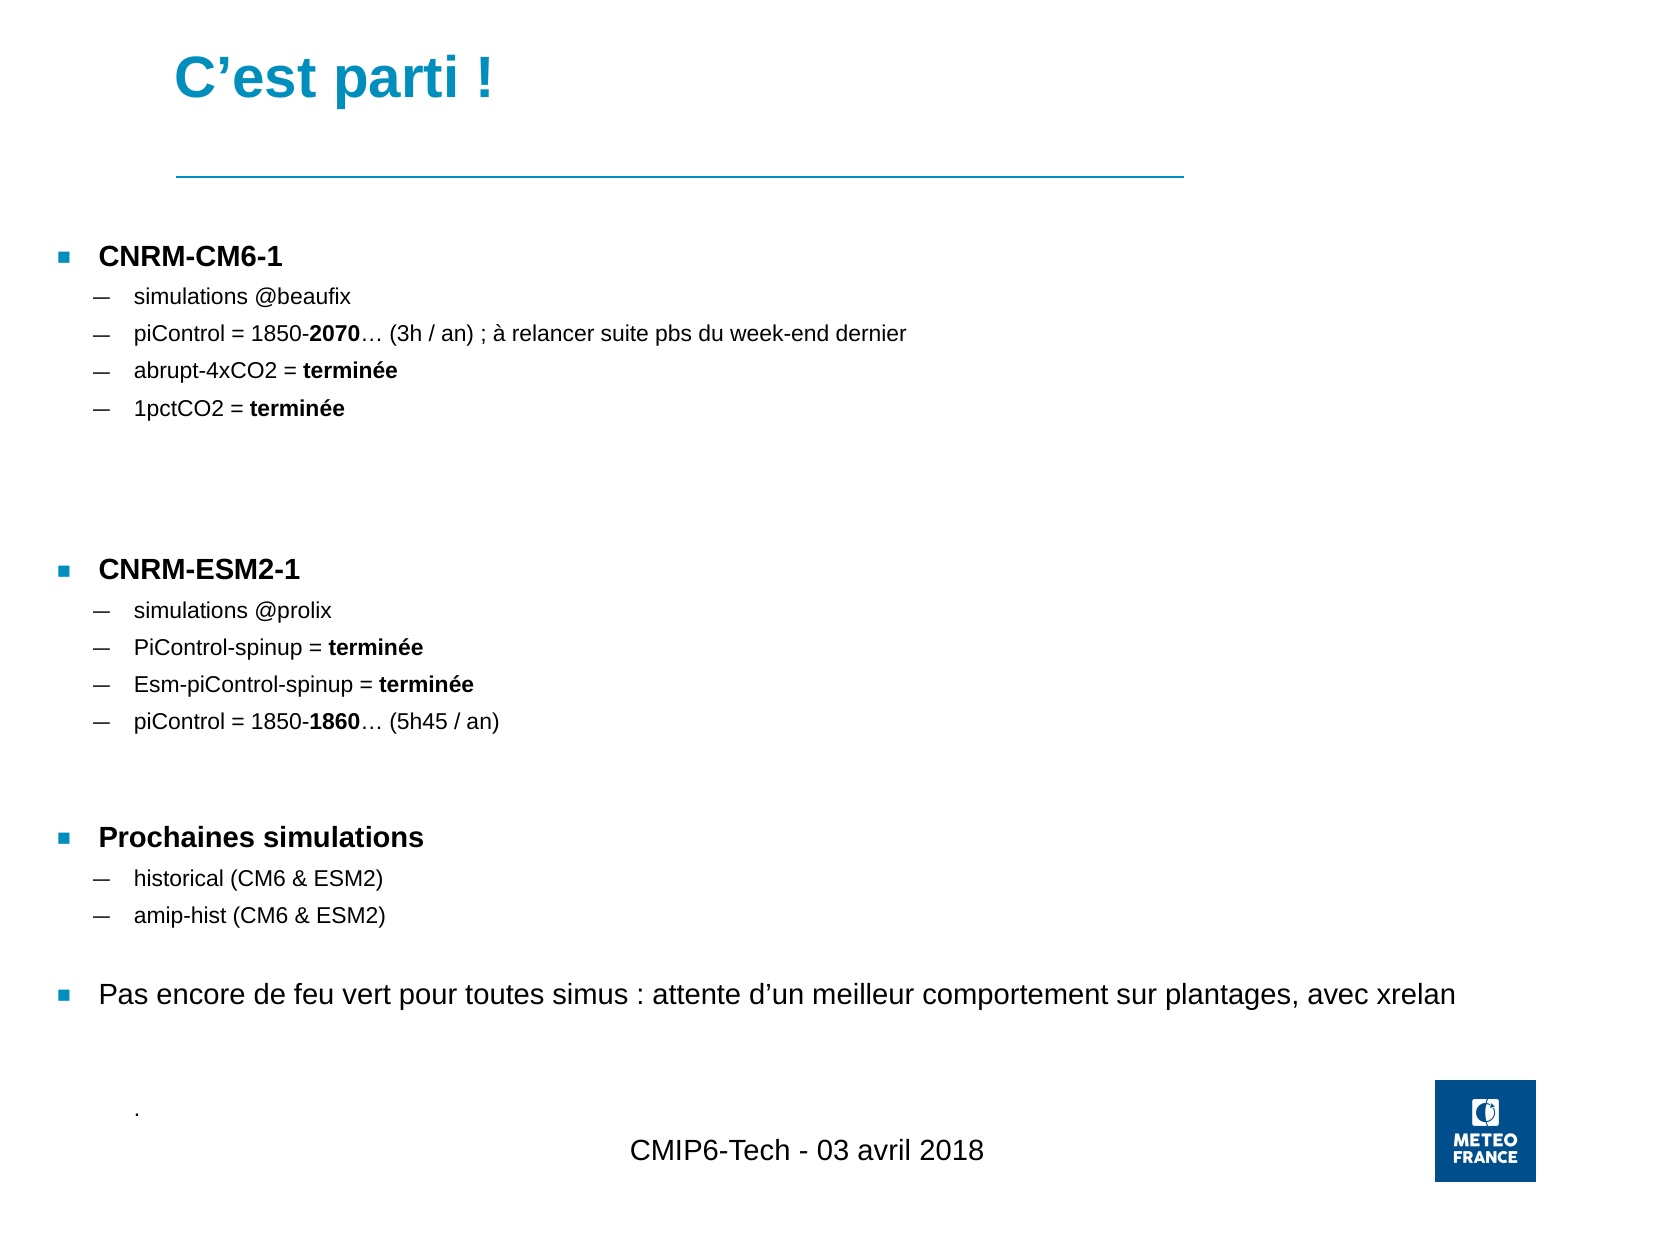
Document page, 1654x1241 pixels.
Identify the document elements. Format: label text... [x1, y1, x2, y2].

picture [1435, 1123, 1536, 1182]
list CNRM-CM6-1 simulations @beaufix piControl = 1850-2070… (3h / an) ; à relancer suite pbs du week-end dernier abrupt-4xCO2 = terminée 1pctCO2 = terminée CNRM-ESM2-1 simulations @prolix PiControl-spinup = terminée Esm-piControl-spinup = terminée piControl = 1850-1860… (5h45 / an) Prochaines simulations historical (CM6 & ESM2) amip-hist (CM6 & ESM2) Pas encore de feu vert pour toutes simus : attente d’un meilleur comportement sur plantages, avec xrelan . [48, 239, 1557, 1123]
title C’est parti ! [174, 0, 1654, 156]
